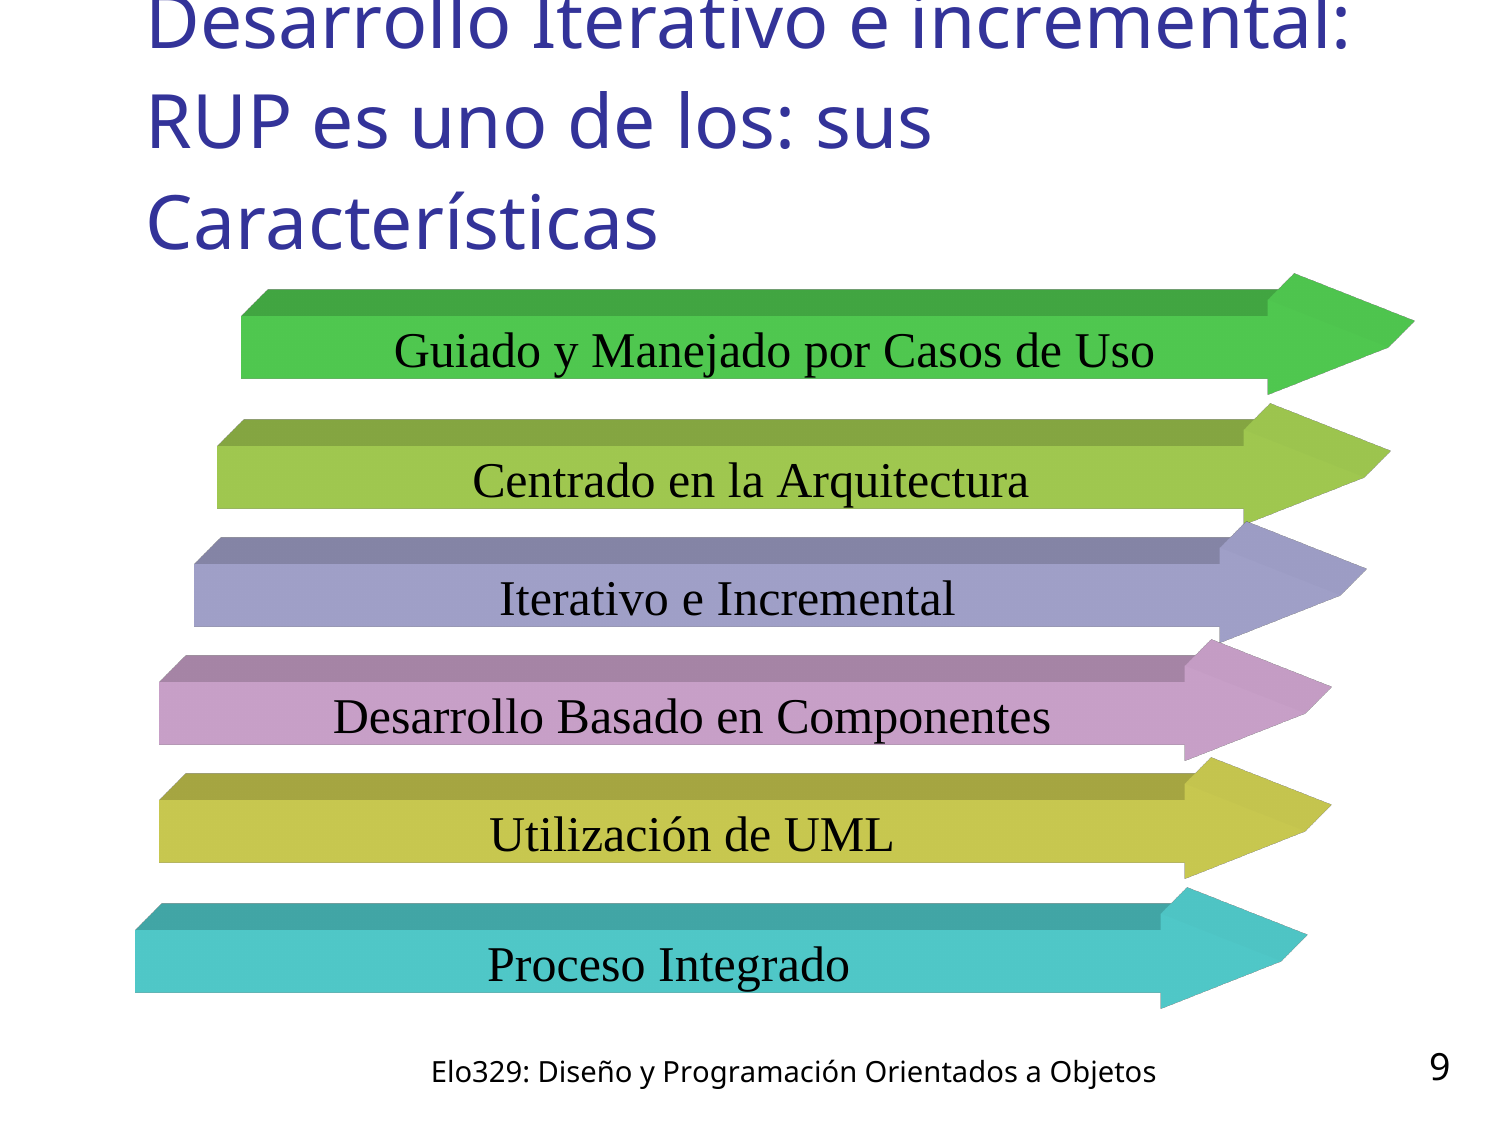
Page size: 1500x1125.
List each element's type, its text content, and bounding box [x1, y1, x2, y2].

title Desarrollo Iterativo e incremental: RUP es uno de los: sus Características [130, 21, 1466, 217]
